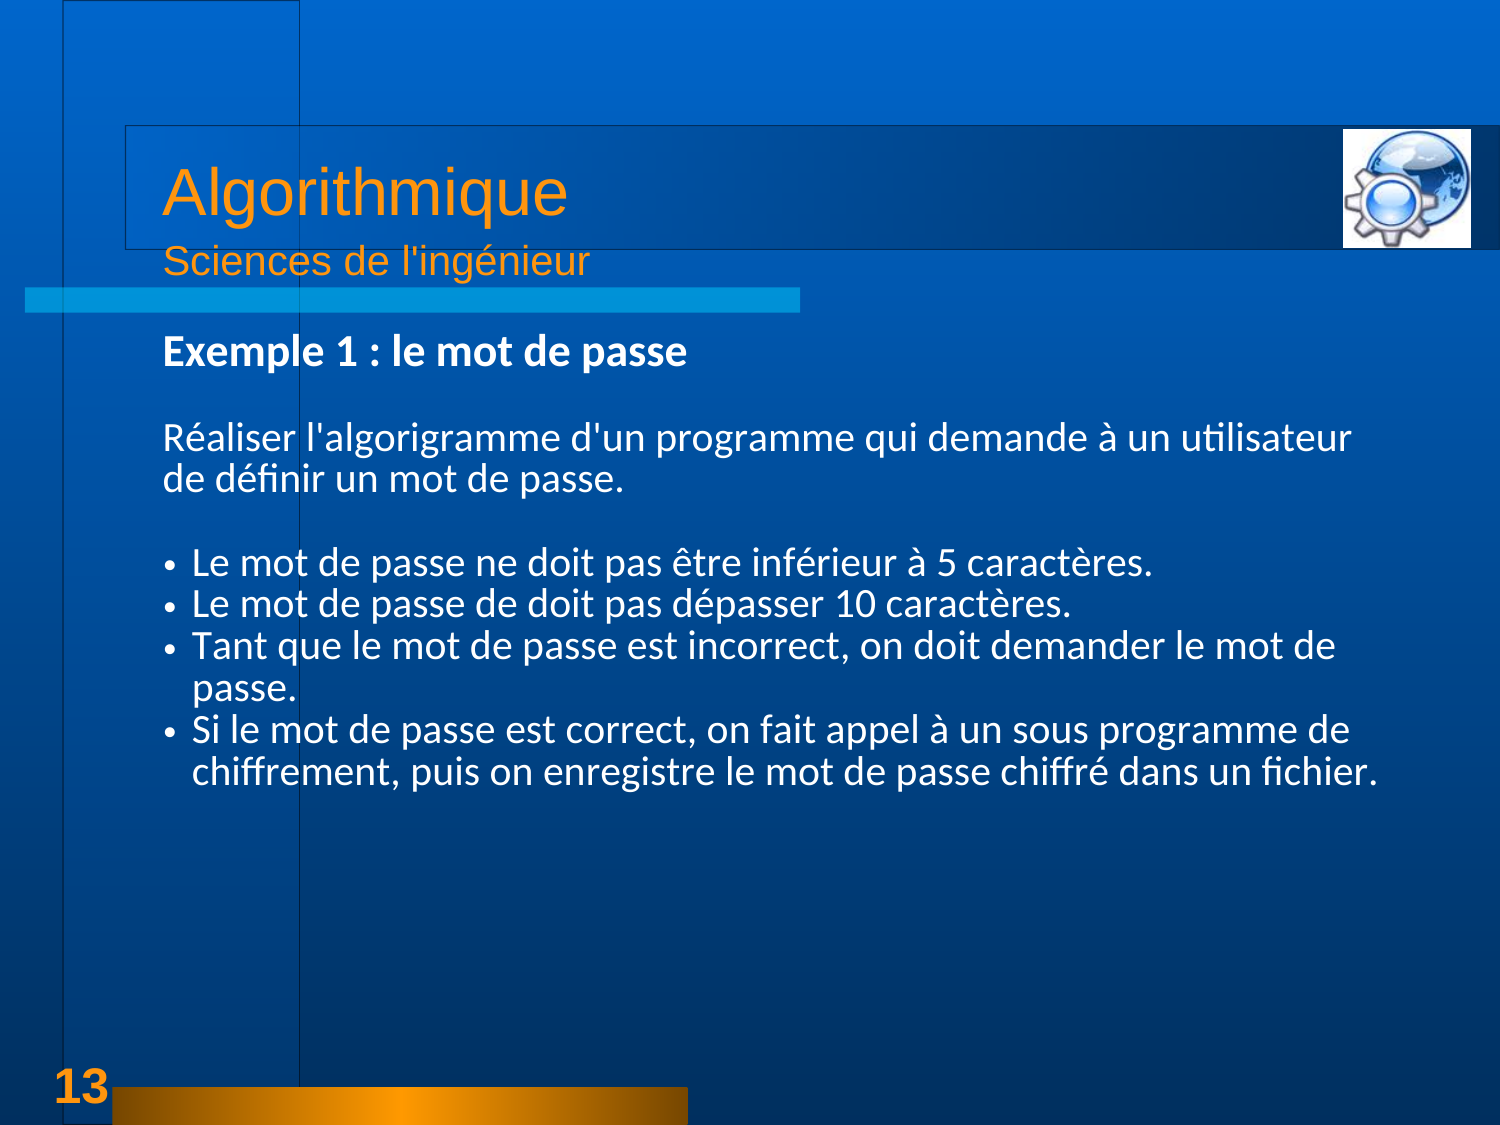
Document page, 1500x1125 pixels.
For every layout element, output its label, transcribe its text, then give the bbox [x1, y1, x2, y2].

picture [1343, 129, 1471, 248]
text_box Exemple 1 : le mot de passe Réaliser l'algorigramme d'un programme qui demande à un utilisateur de définir un mot de passe. Le mot de passe ne doit pas être inférieur à 5 caractères. Le mot de passe de doit pas dépasser 10 caractères. Tant que le mot de passe est incorrect, on doit demander le mot de passe. Si le mot de passe est correct, on fait appel à un sous programme de chiffrement, puis on enregistre le mot de passe chiffré dans un fichier. [147, 324, 1418, 906]
